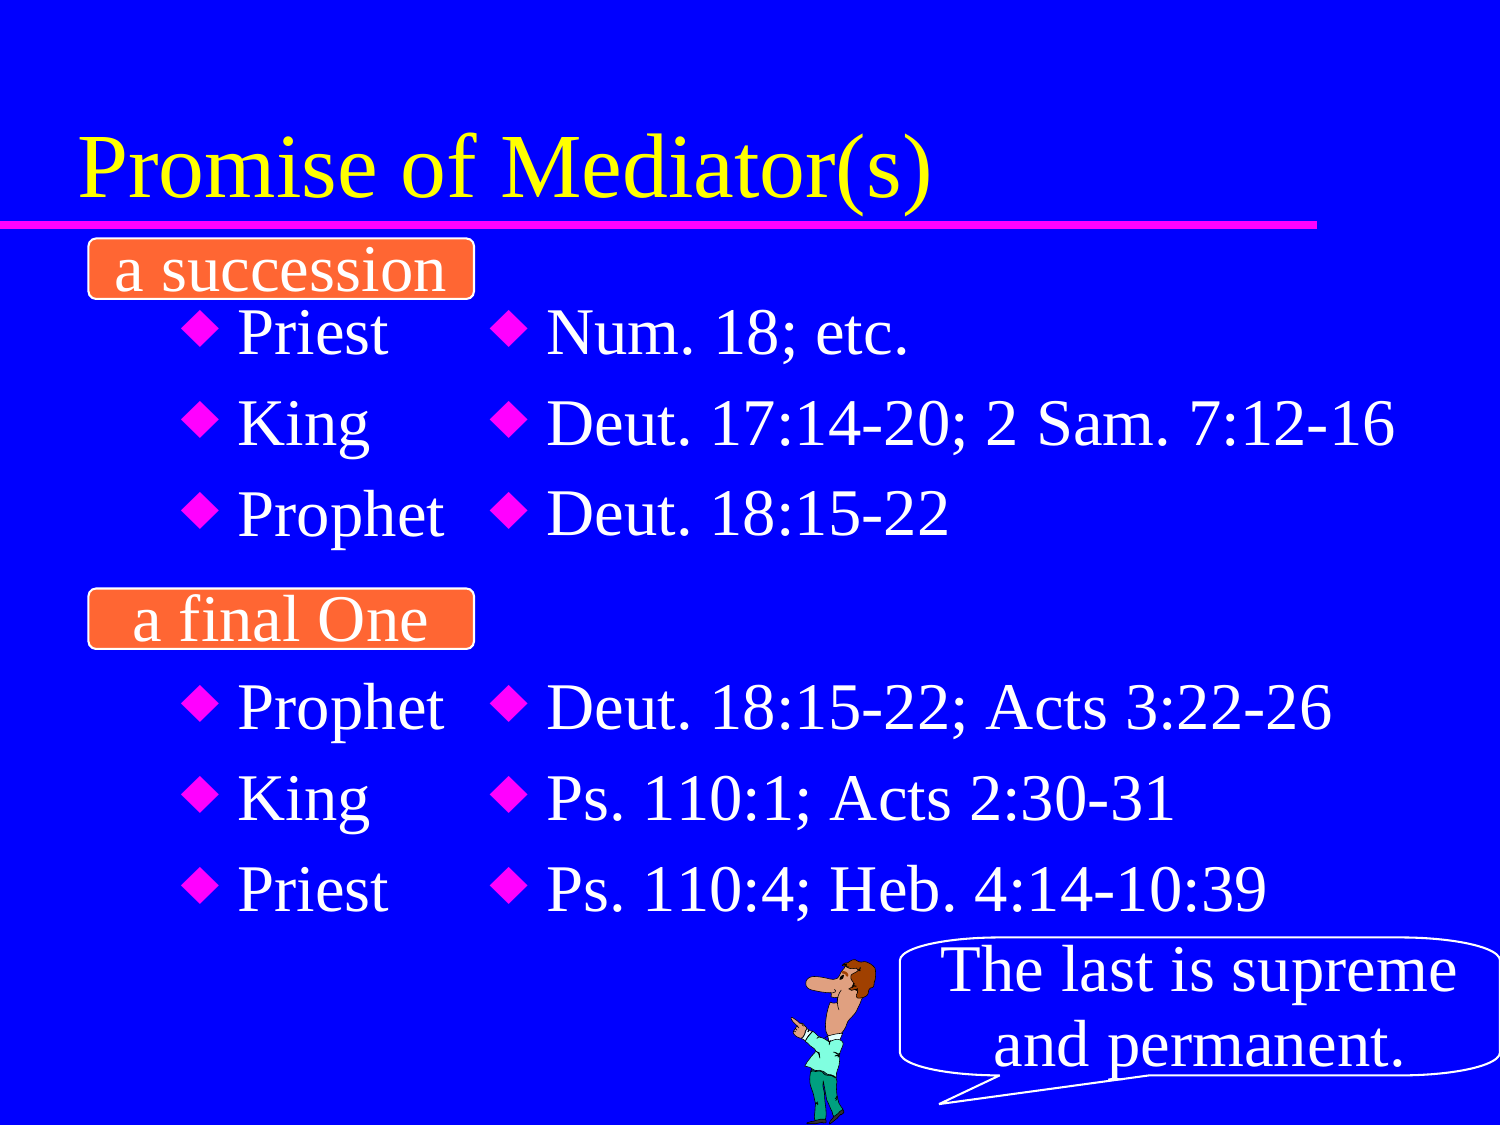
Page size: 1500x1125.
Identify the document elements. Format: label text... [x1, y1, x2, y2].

text_box a final One [88, 588, 474, 649]
text_box Deut. 18:15-22; Acts 3:22-26 Ps. 110:1; Acts 2:30-31 Ps. 110:4; Heb. 4:14-10:39 [474, 662, 1447, 1063]
title Promise of Mediator(s) [62, 43, 1338, 225]
text_box Prophet King Priest [166, 662, 474, 963]
chart [790, 1063, 877, 1125]
text_box The last is supreme and permanent. [899, 937, 1500, 1105]
list Priest King Prophet [166, 287, 538, 662]
list Num. 18; etc. Deut. 17:14-20; 2 Sam. 7:12-16 Deut. 18:15-22 [538, 287, 1447, 563]
text_box a succession [88, 238, 474, 299]
